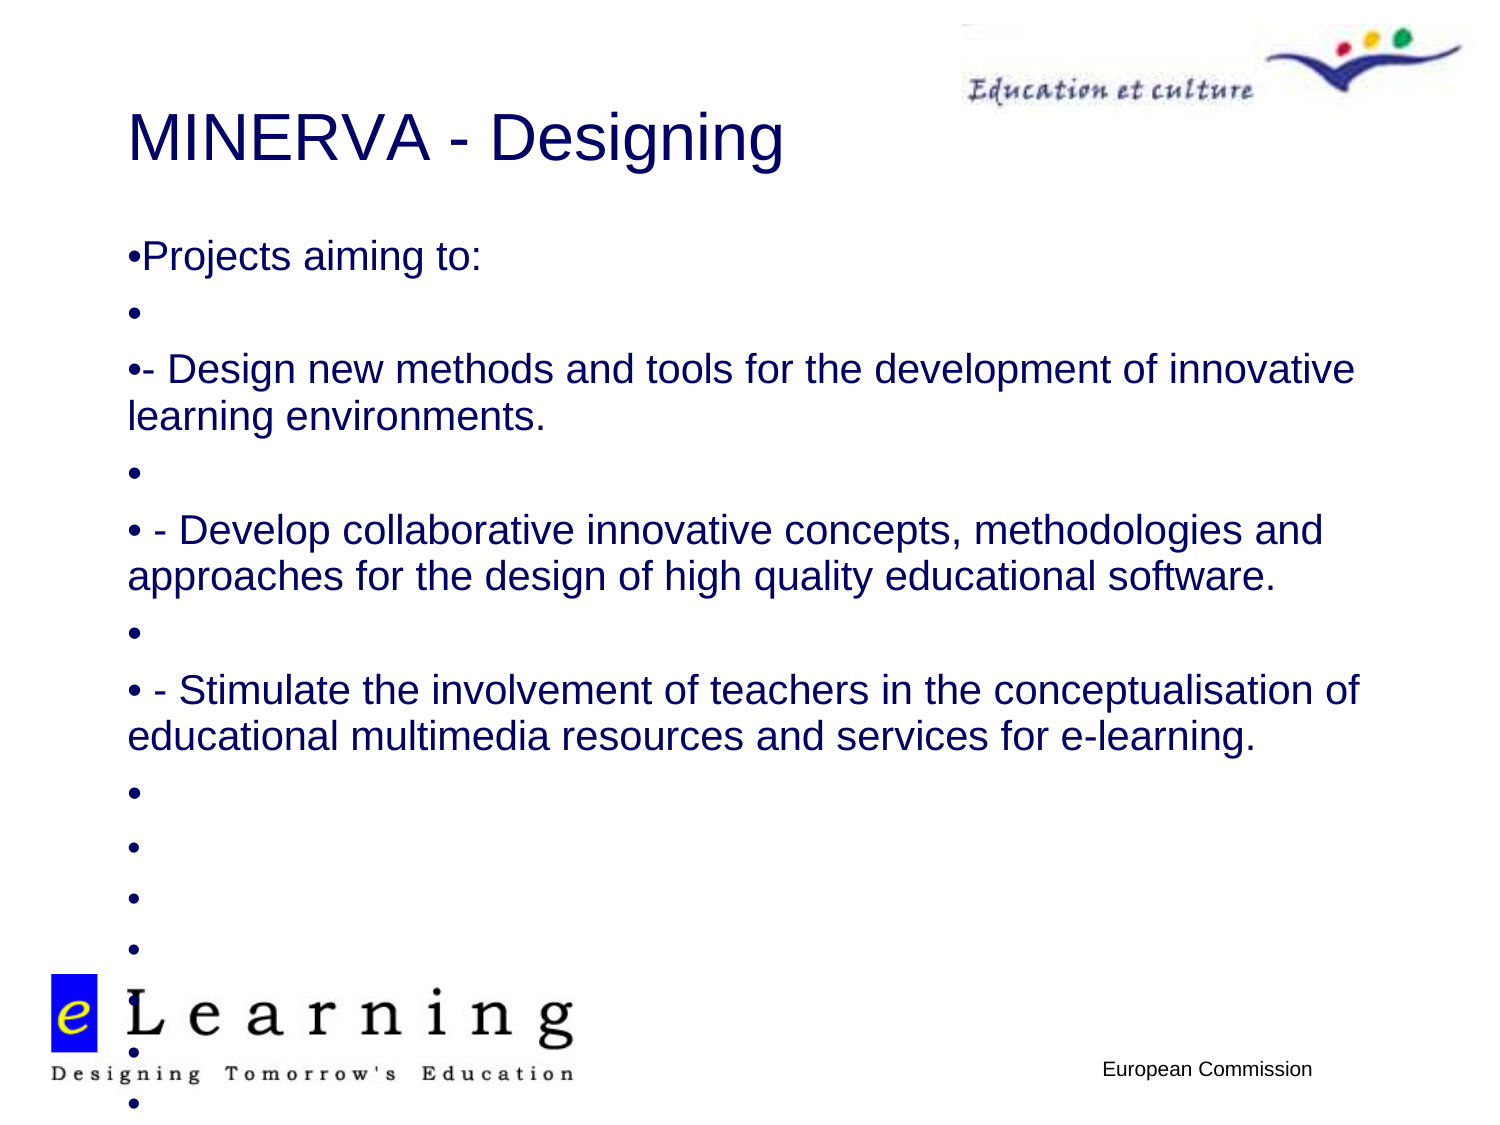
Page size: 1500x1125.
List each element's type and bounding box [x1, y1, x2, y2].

picture [962, 24, 1476, 114]
picture [50, 974, 576, 1098]
